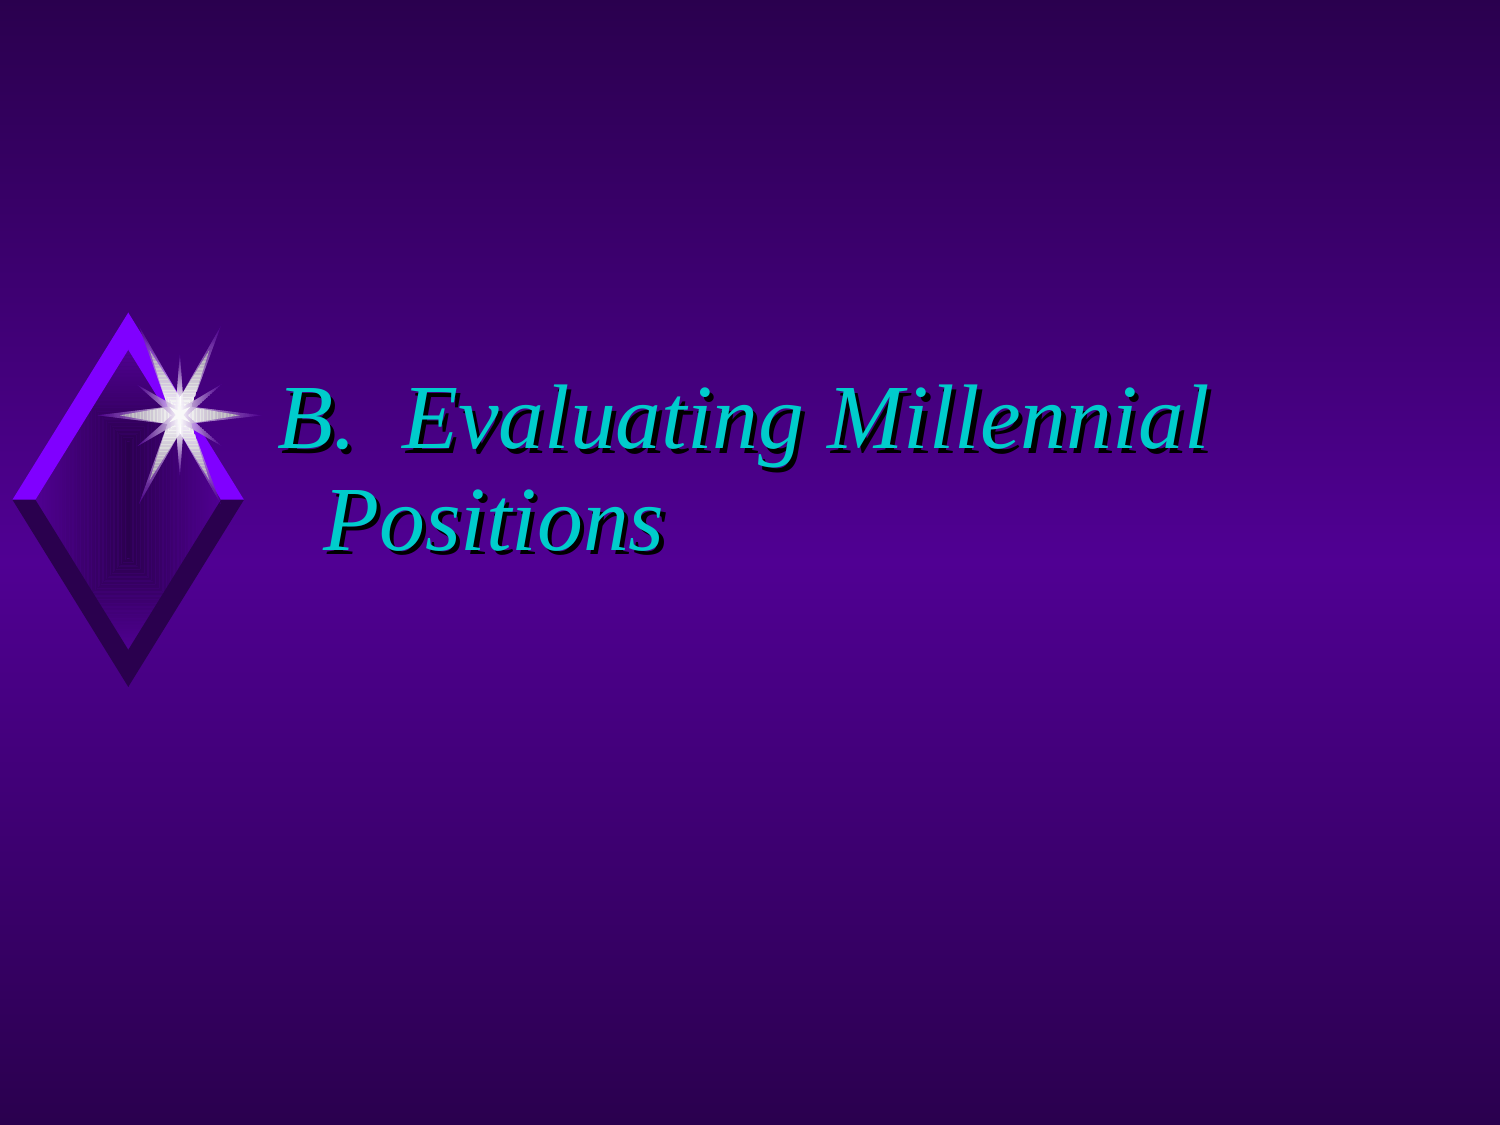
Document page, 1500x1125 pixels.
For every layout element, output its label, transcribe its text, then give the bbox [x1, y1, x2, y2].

title B. Evaluating Millennial Positions [262, 359, 1500, 578]
